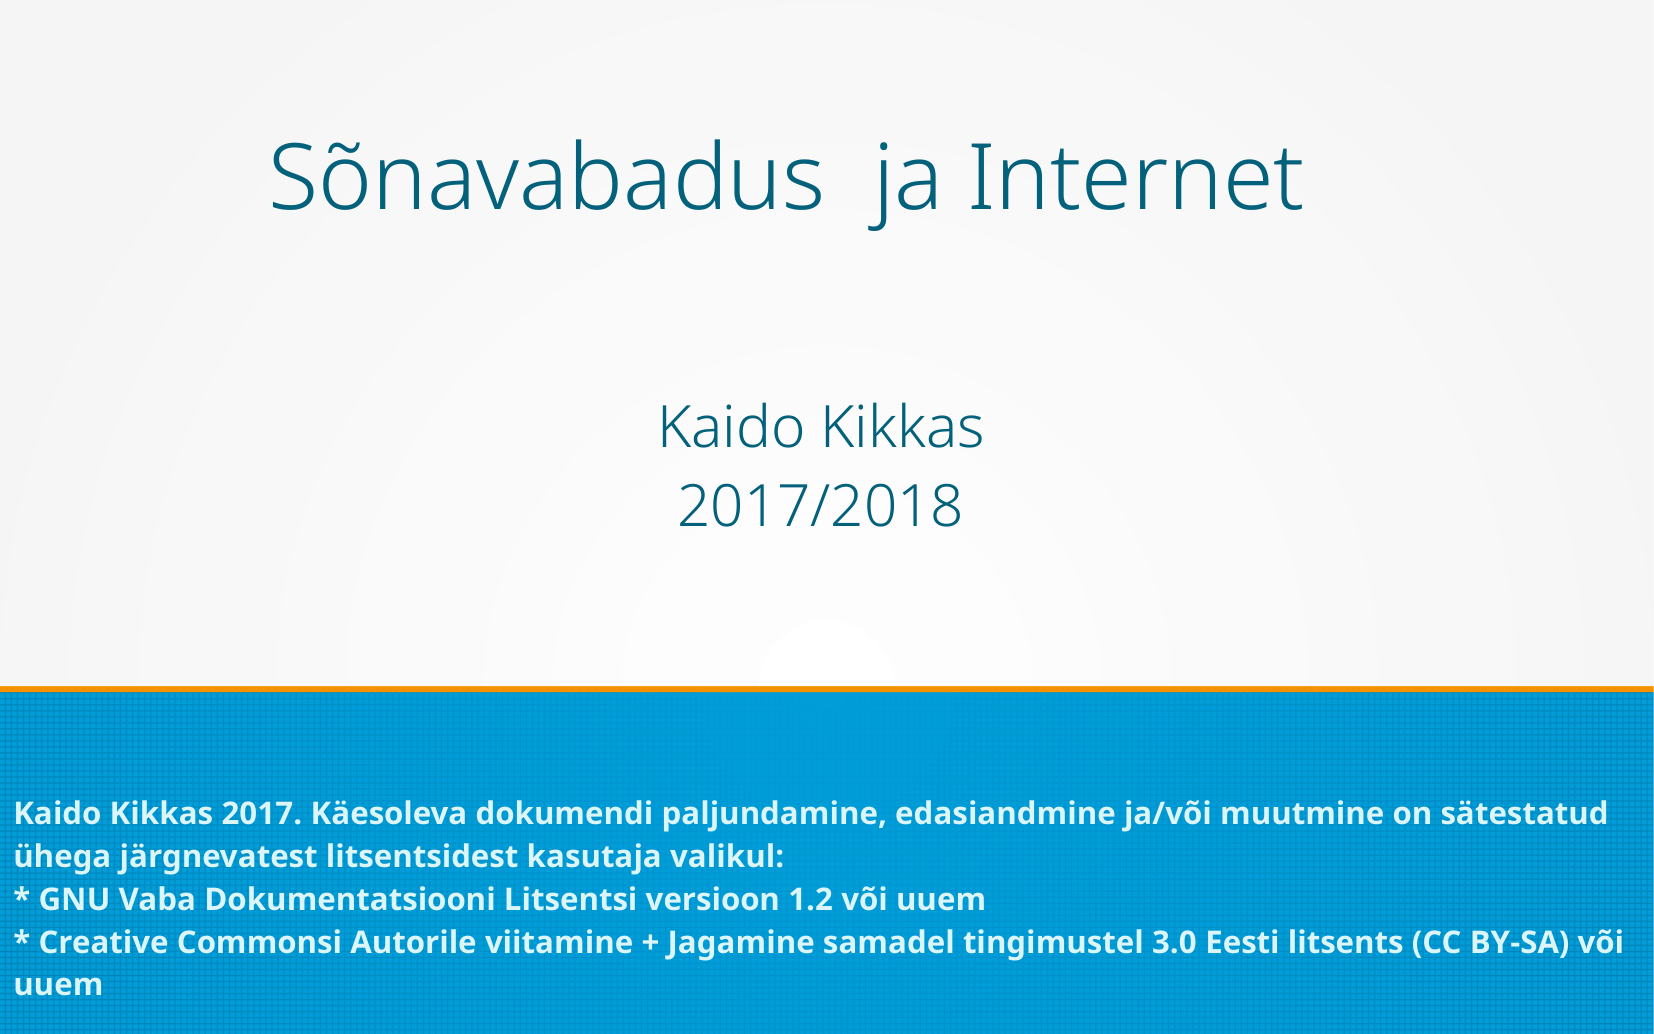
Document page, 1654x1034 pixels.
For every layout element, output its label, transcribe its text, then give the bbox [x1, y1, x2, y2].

title Kaido Kikkas 2017/2018 [259, 345, 1382, 544]
title Sõnavabadus ja Internet [75, 37, 1501, 237]
picture [0, 0, 1654, 692]
subtitle Kaido Kikkas 2017. Käesoleva dokumendi paljundamine, edasiandmine ja/või muutmine on sätestatud ühega järgnevatest litsentsidest kasutaja valikul: * GNU Vaba Dokumentatsiooni Litsentsi versioon 1.2 või uuem * Creative Commonsi Autorile viitamine + Jagamine samadel tingimustel 3.0 Eesti litsents (CC BY-SA) või uuem [13, 791, 1630, 1004]
